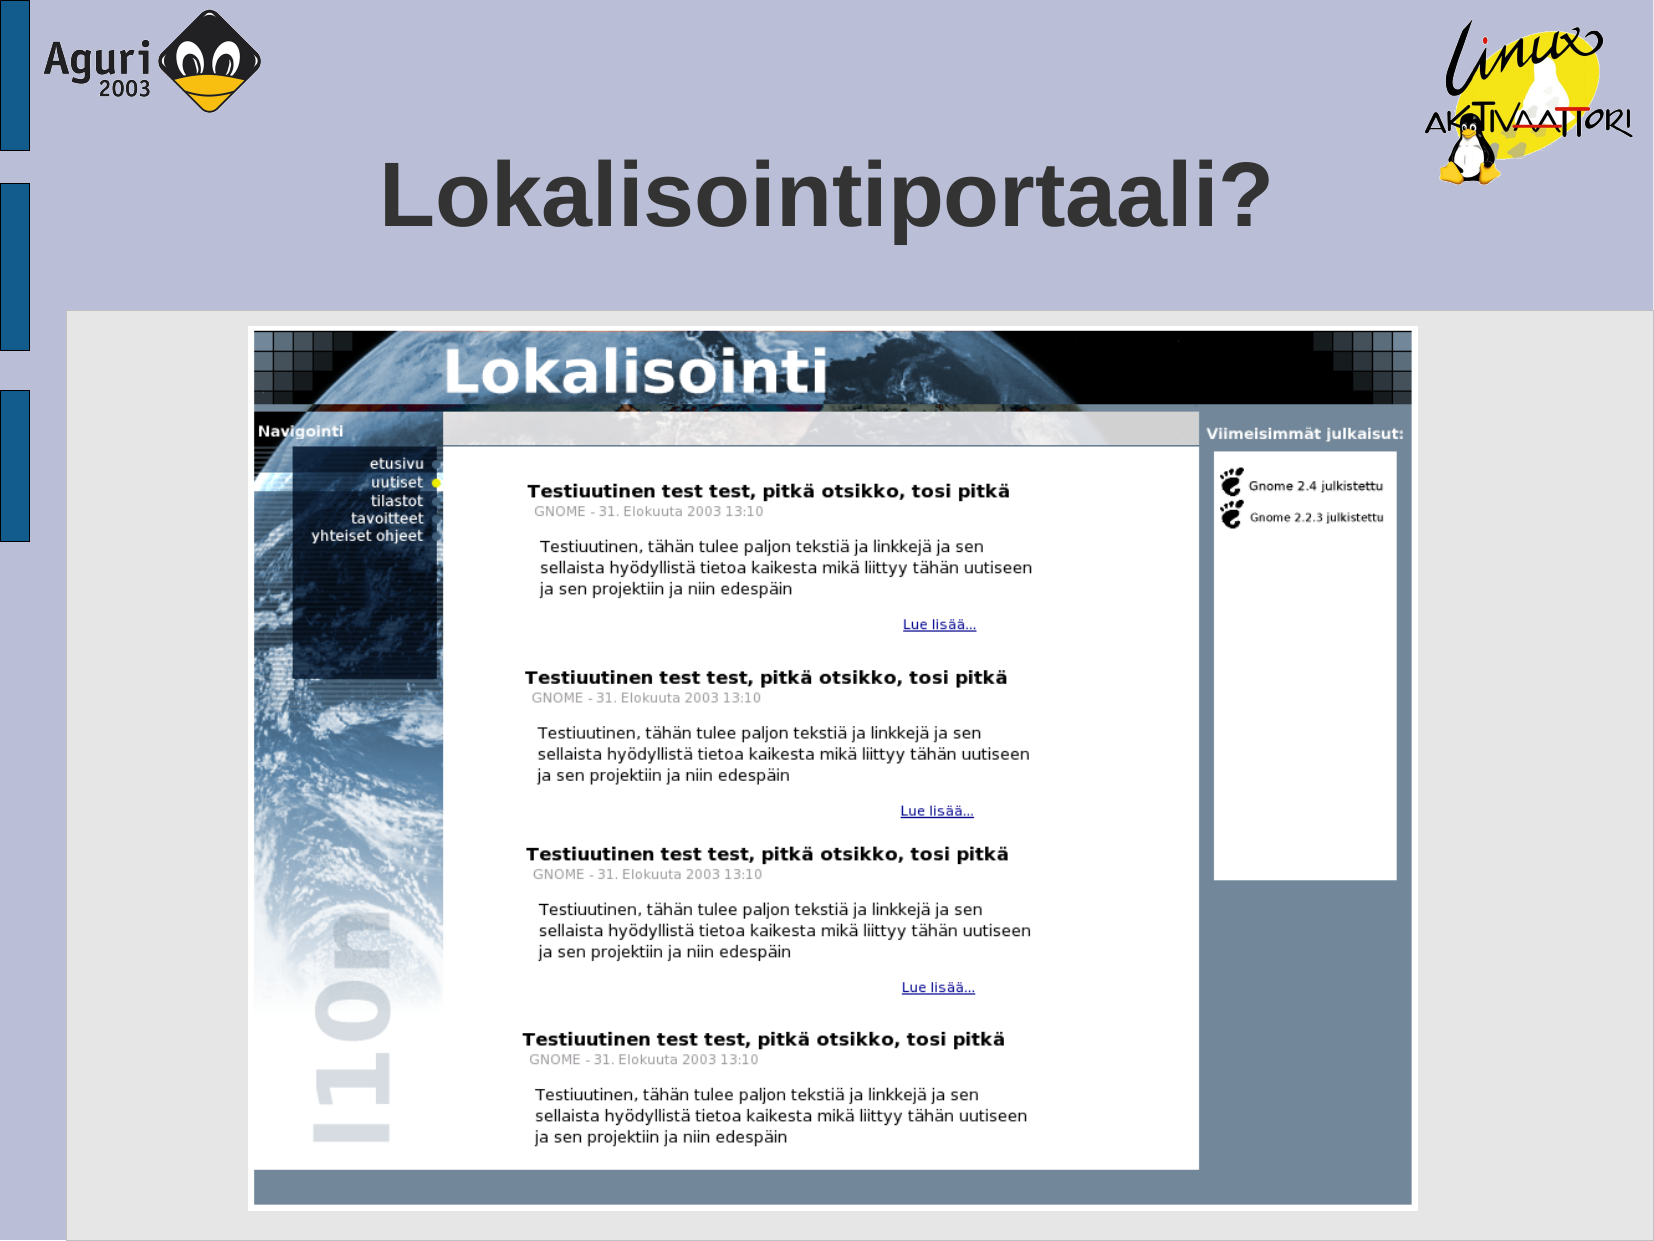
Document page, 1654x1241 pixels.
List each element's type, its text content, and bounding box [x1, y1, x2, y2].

picture [248, 326, 1418, 1211]
title Lokalisointiportaali? [121, 91, 1534, 299]
picture [1417, 12, 1640, 190]
picture [39, 9, 265, 113]
